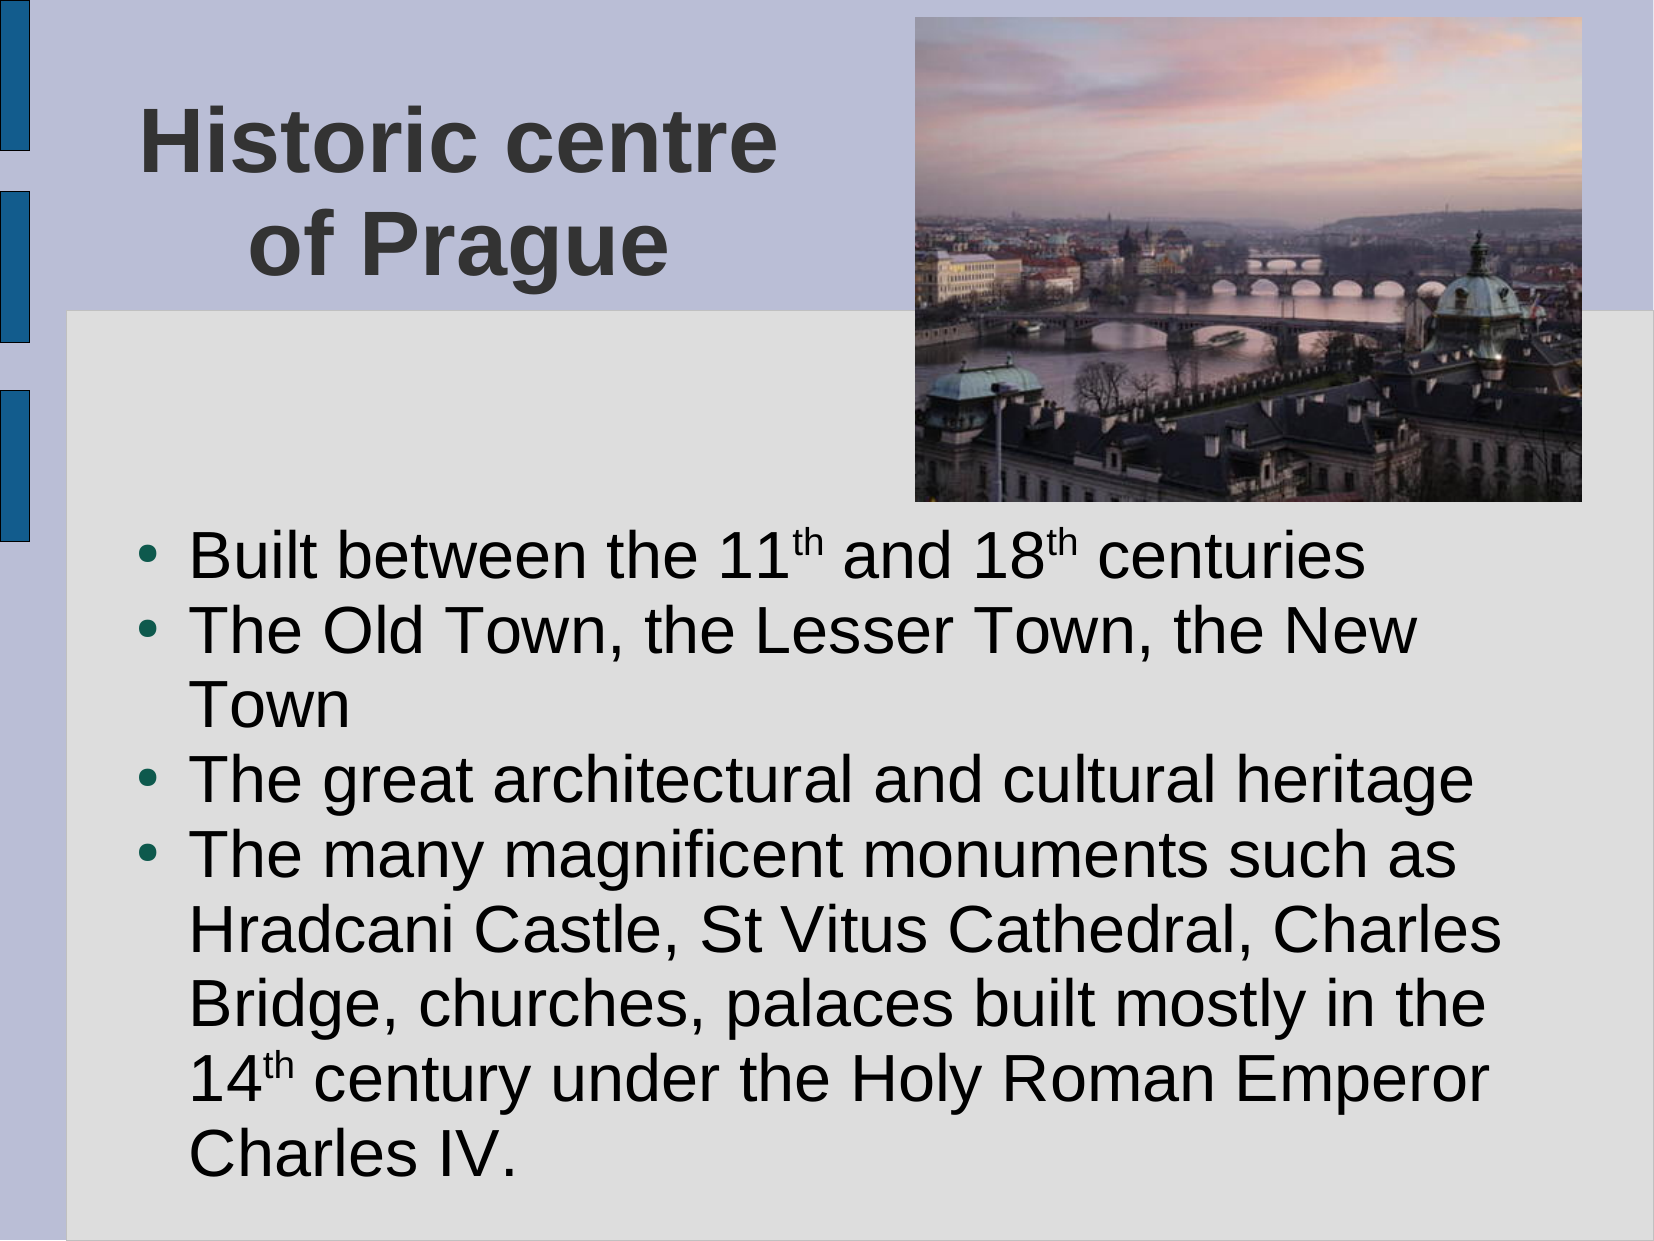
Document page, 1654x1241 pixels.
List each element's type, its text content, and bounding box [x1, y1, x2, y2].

list Built between the 11th and 18th centuries The Old Town, the Lesser Town, the New Town The great architectural and cultural heritage The many magnificent monuments such as Hradcani Castle, St Vitus Cathedral, Charles Bridge, churches, palaces built mostly in the 14th century under the Holy Roman Emperor Charles IV. [118, 517, 1531, 1241]
picture [915, 17, 1582, 502]
title Historic centre of Prague [92, 88, 827, 296]
